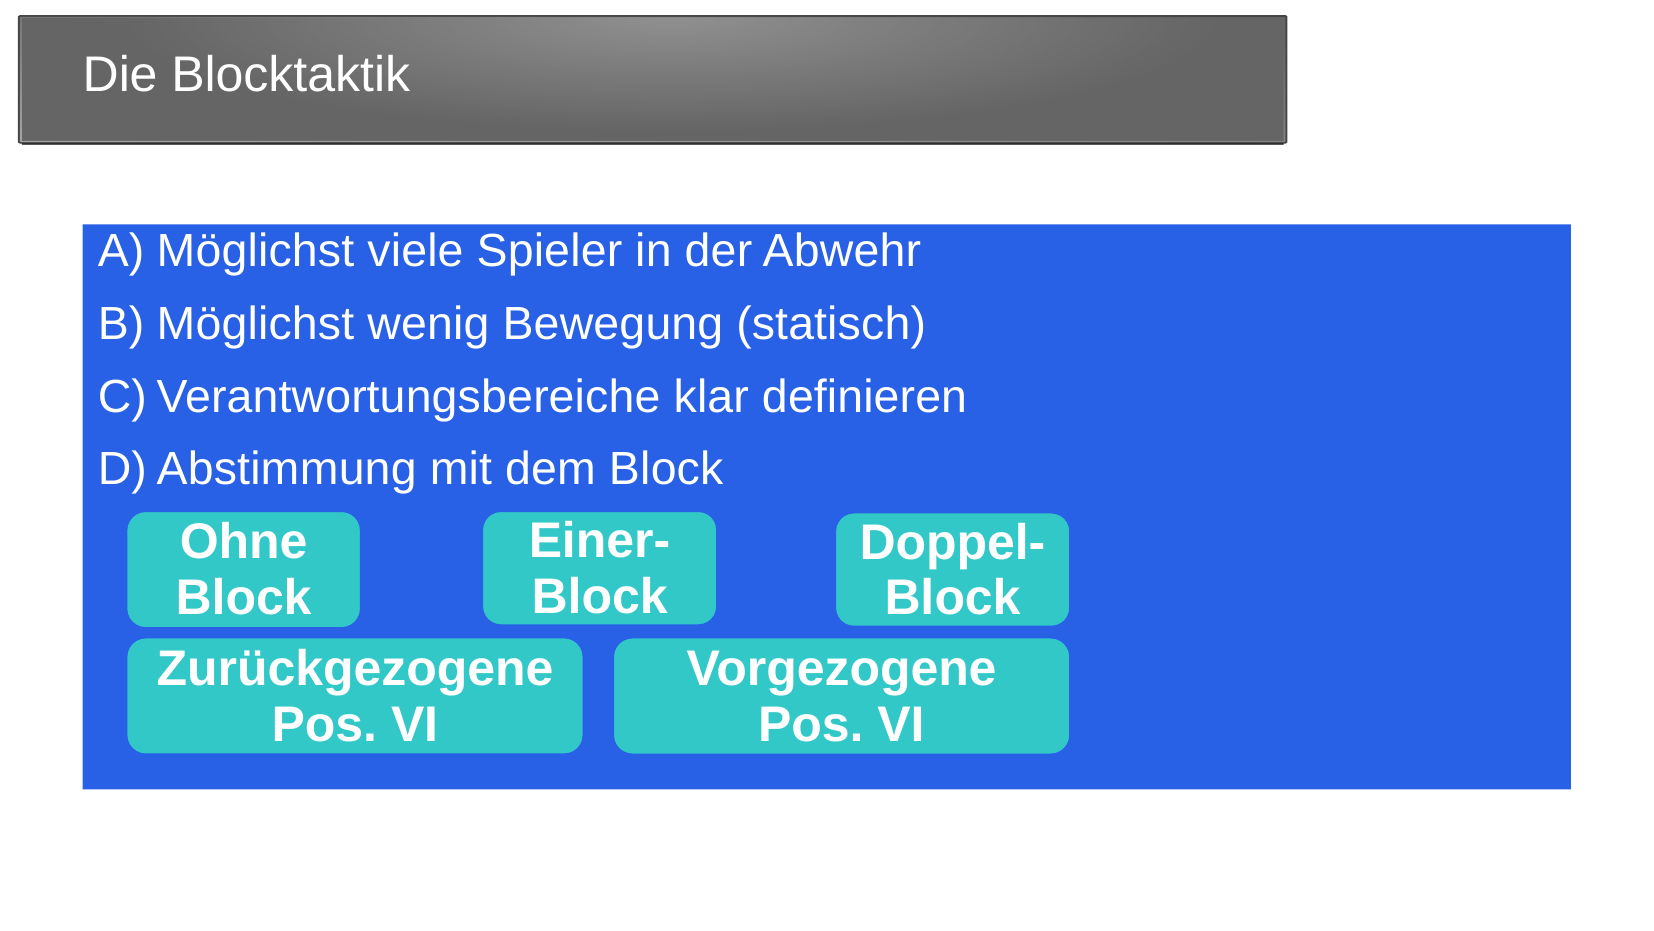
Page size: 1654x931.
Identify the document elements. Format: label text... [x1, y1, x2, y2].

text_box Vorgezogene Pos. VI [612, 636, 1071, 756]
text_box Zurückgezogene Pos. VI [125, 636, 585, 756]
text_box Doppel- Block [834, 511, 1071, 628]
text_box Einer- Block [481, 510, 718, 626]
list Möglichst viele Spieler in der Abwehr Möglichst wenig Bewegung (statisch) Verantwortungsbereiche klar definieren Abstimmung mit dem Block D [82, 224, 1571, 790]
title Die Blocktaktik [82, 29, 1235, 119]
text_box Ohne Block [125, 510, 362, 629]
